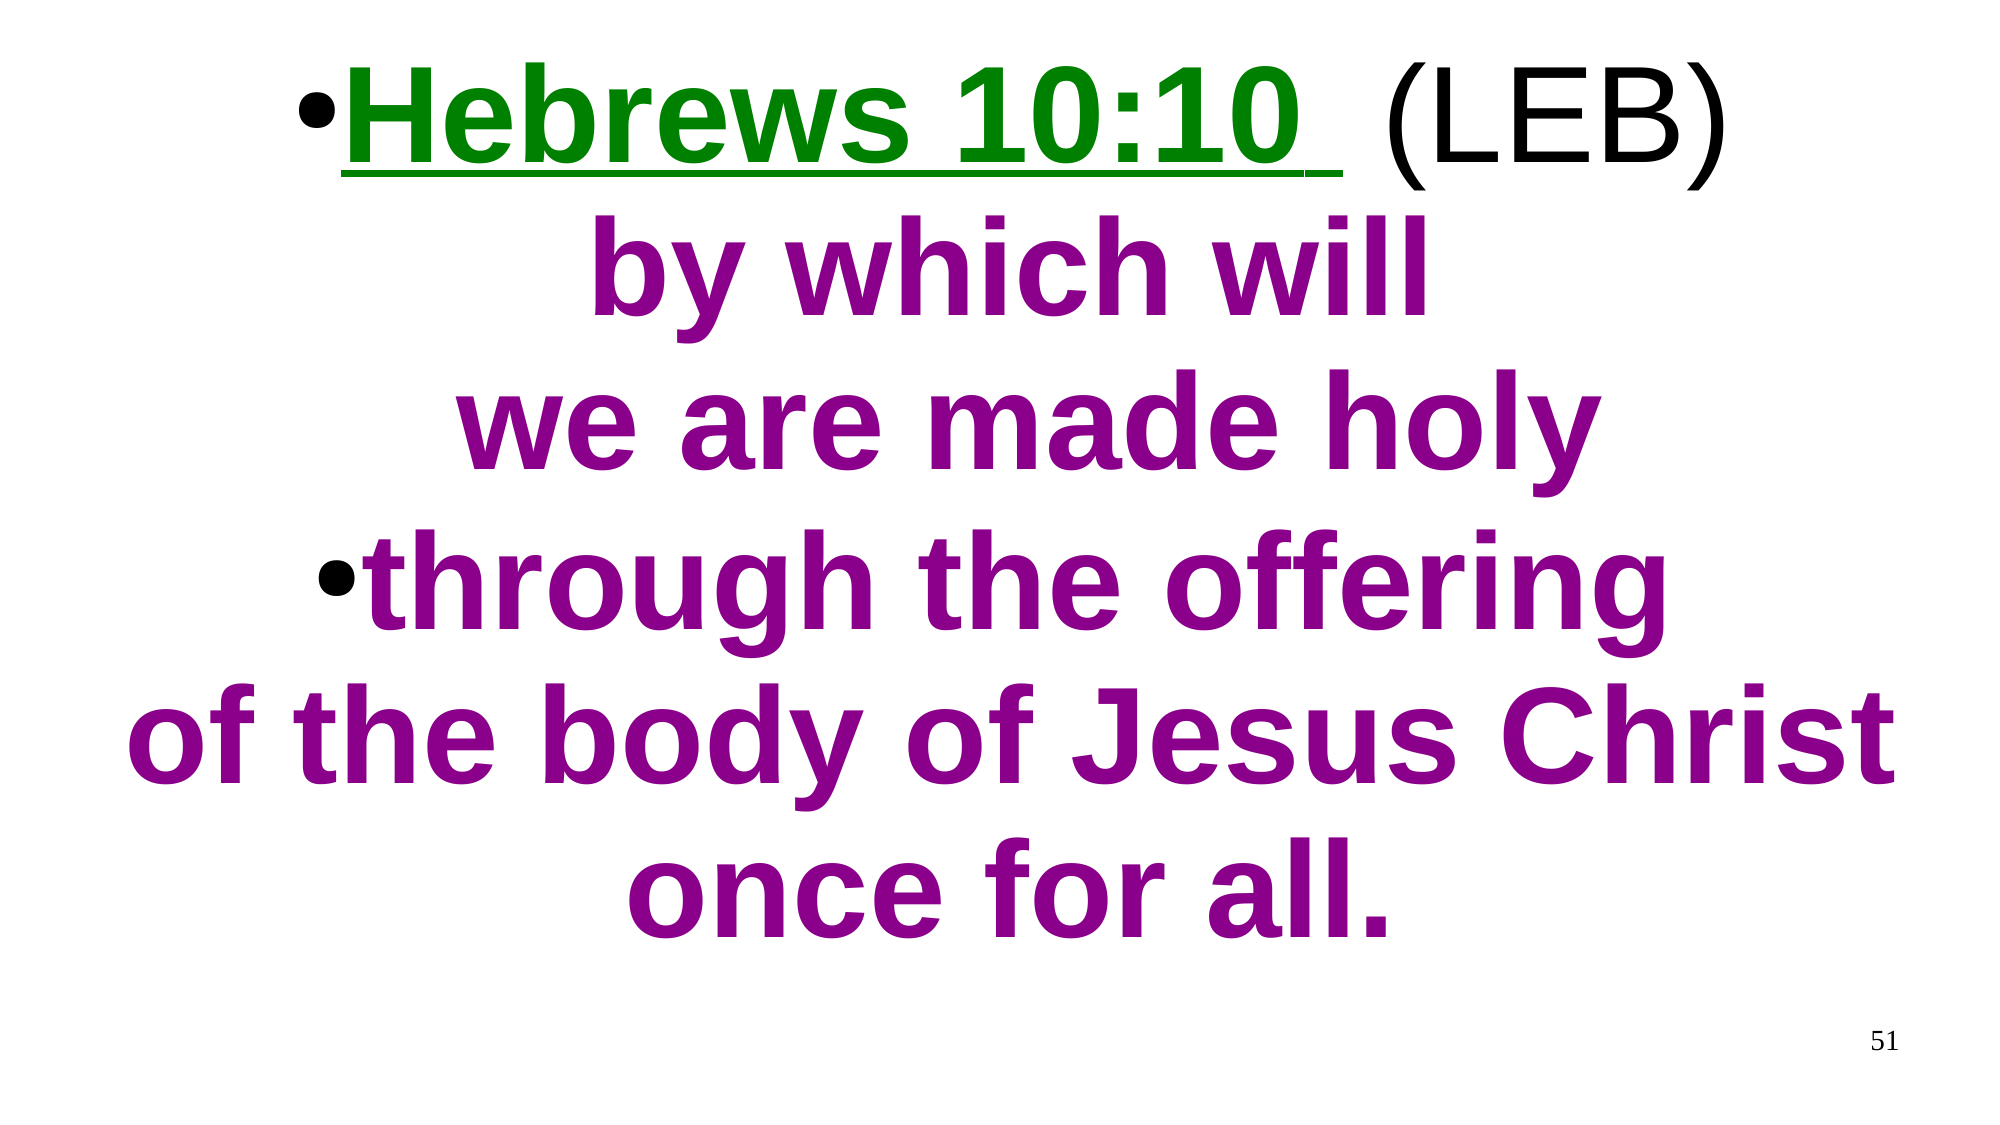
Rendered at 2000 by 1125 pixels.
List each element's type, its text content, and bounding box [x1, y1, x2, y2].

list Hebrews 10:10 (LEB) by which will we are made holy through the offering of the body of Jesus Christ once for all. [37, 37, 1988, 1088]
